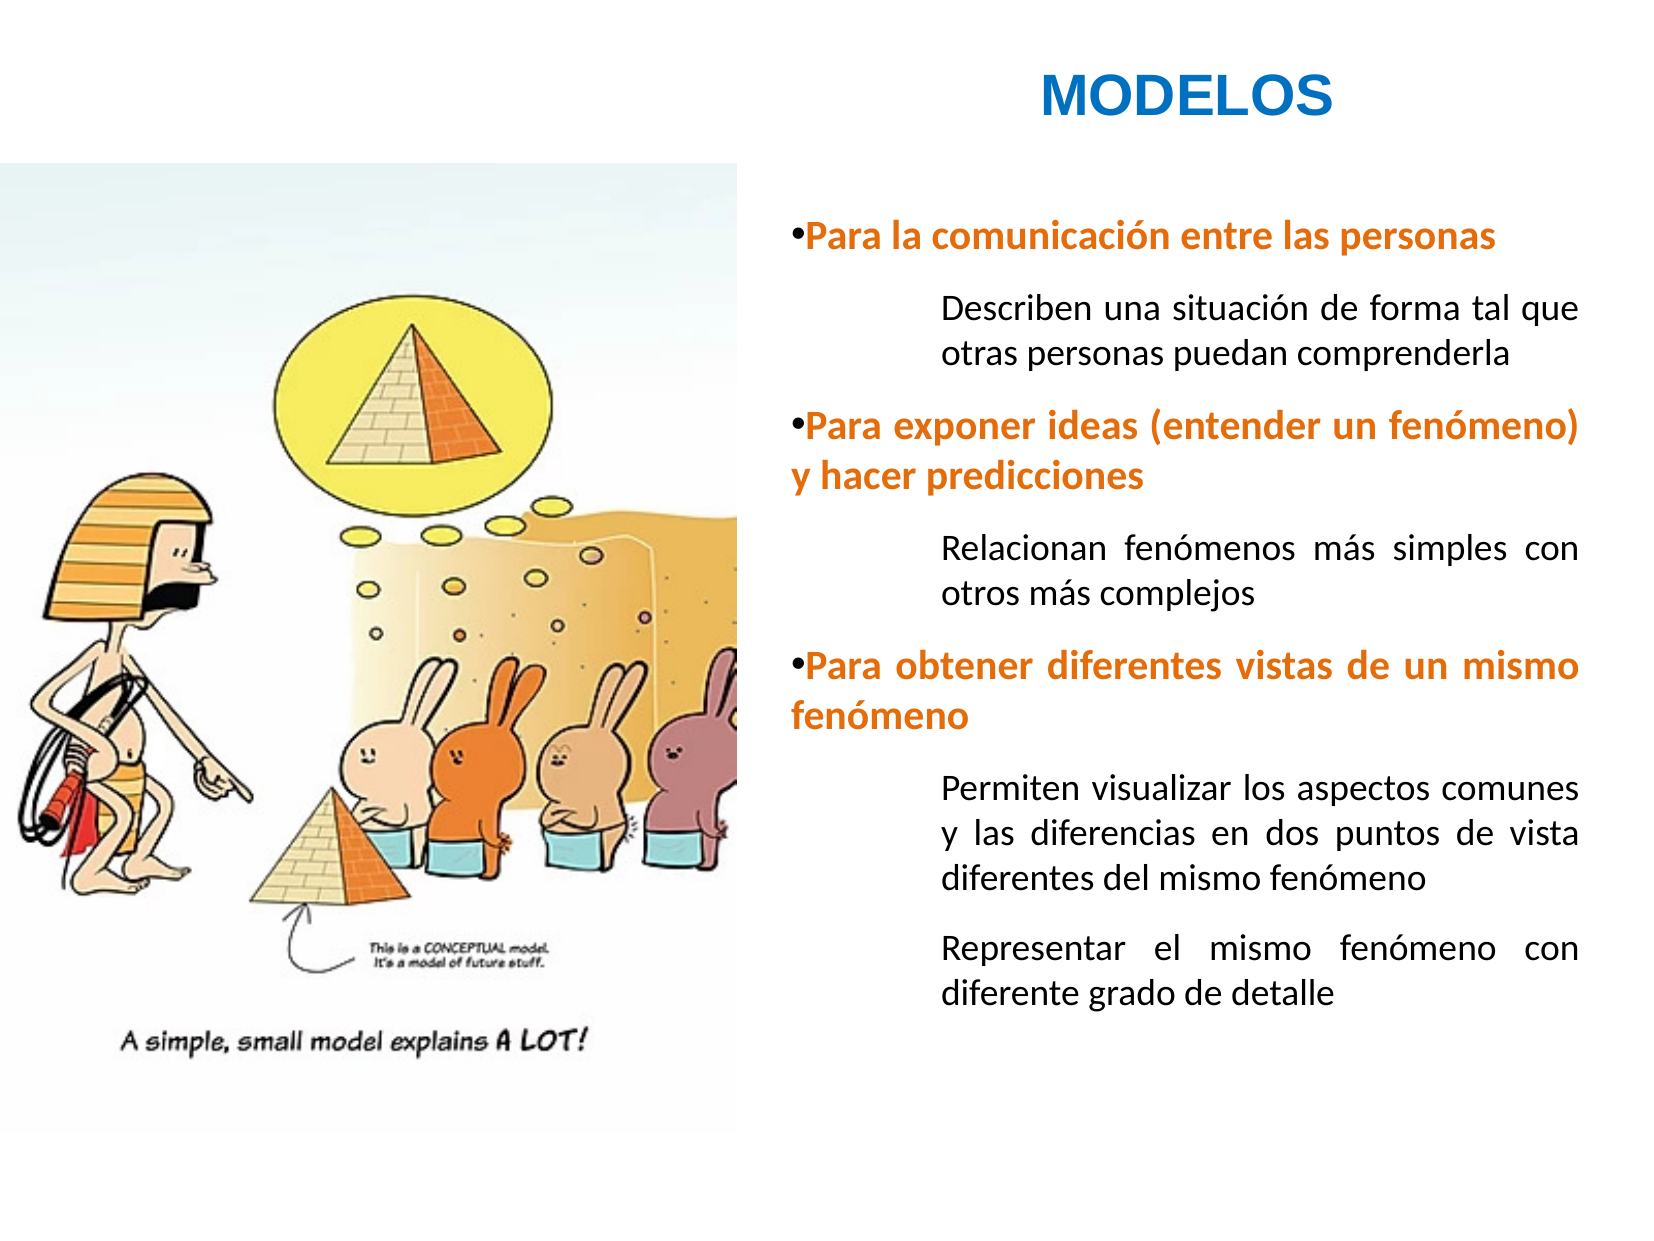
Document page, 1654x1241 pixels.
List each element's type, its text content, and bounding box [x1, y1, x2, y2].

text_box MODELOS [1025, 55, 1354, 138]
picture [0, 163, 737, 1133]
text_box Para la comunicación entre las personas Describen una situación de forma tal que otras personas puedan comprenderla Para exponer ideas (entender un fenómeno) y hacer predicciones Relacionan fenómenos más simples con otros más complejos Para obtener diferentes vistas de un mismo fenómeno Permiten visualizar los aspectos comunes y las diferencias en dos puntos de vista diferentes del mismo fenómeno Representar el mismo fenómeno con diferente grado de detalle [776, 200, 1603, 1029]
